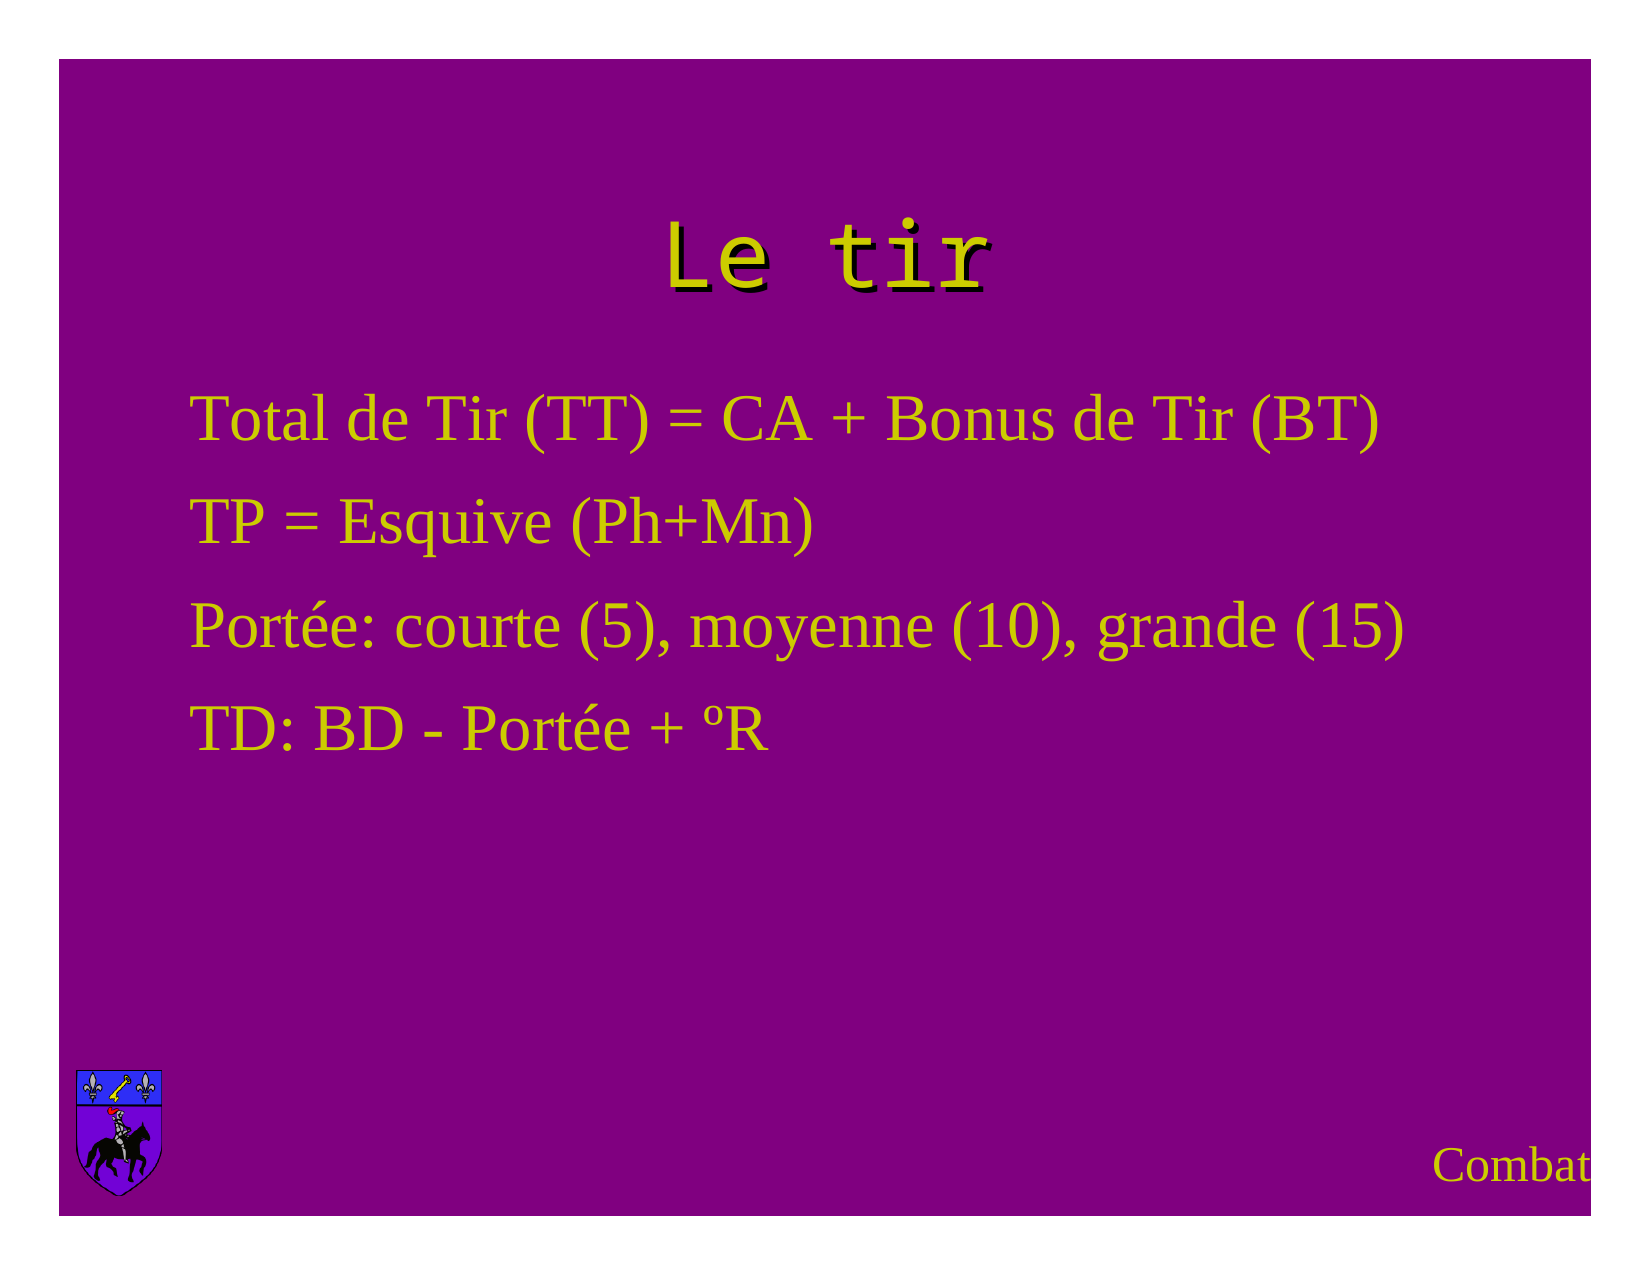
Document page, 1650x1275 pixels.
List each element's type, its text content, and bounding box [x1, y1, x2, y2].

picture [76, 1070, 162, 1196]
text_box Combat [1397, 1136, 1591, 1194]
list Total de Tir (TT) = CA + Bonus de Tir (BT) TP = Esquive (Ph+Mn) Portée: courte (5), moyenne (10), grande (15) TD: BD - Portée + ºR [171, 380, 1480, 1110]
title Le tir [171, 155, 1480, 349]
